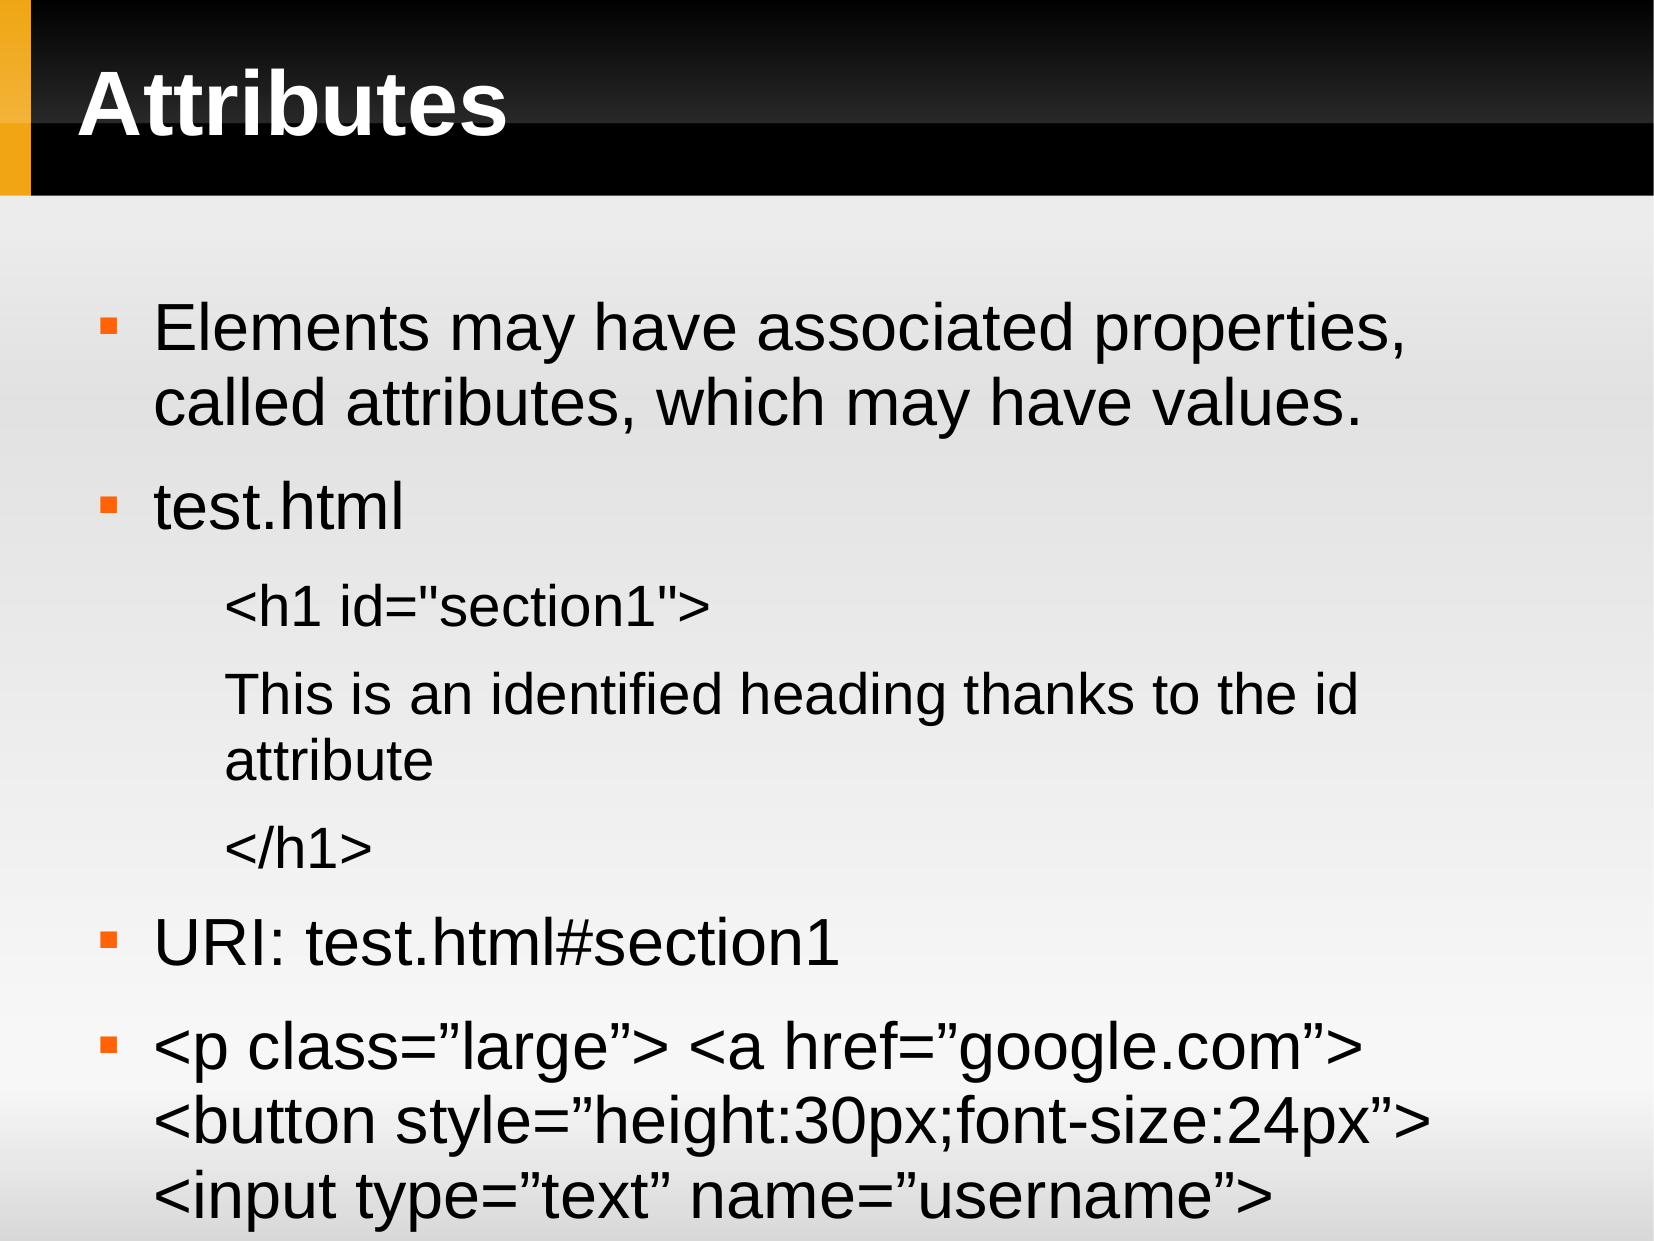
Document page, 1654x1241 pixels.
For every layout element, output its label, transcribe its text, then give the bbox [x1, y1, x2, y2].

list Elements may have associated properties, called attributes, which may have values. test.html <h1 id="section1"> This is an identified heading thanks to the id attribute </h1> URI: test.html#section1 <p class=”large”> <a href=”google.com”> <button style=”height:30px;font-size:24px”> <input type=”text” name=”username”> [82, 290, 1571, 1234]
picture [0, 0, 1654, 1241]
title Attributes [76, 0, 1565, 208]
